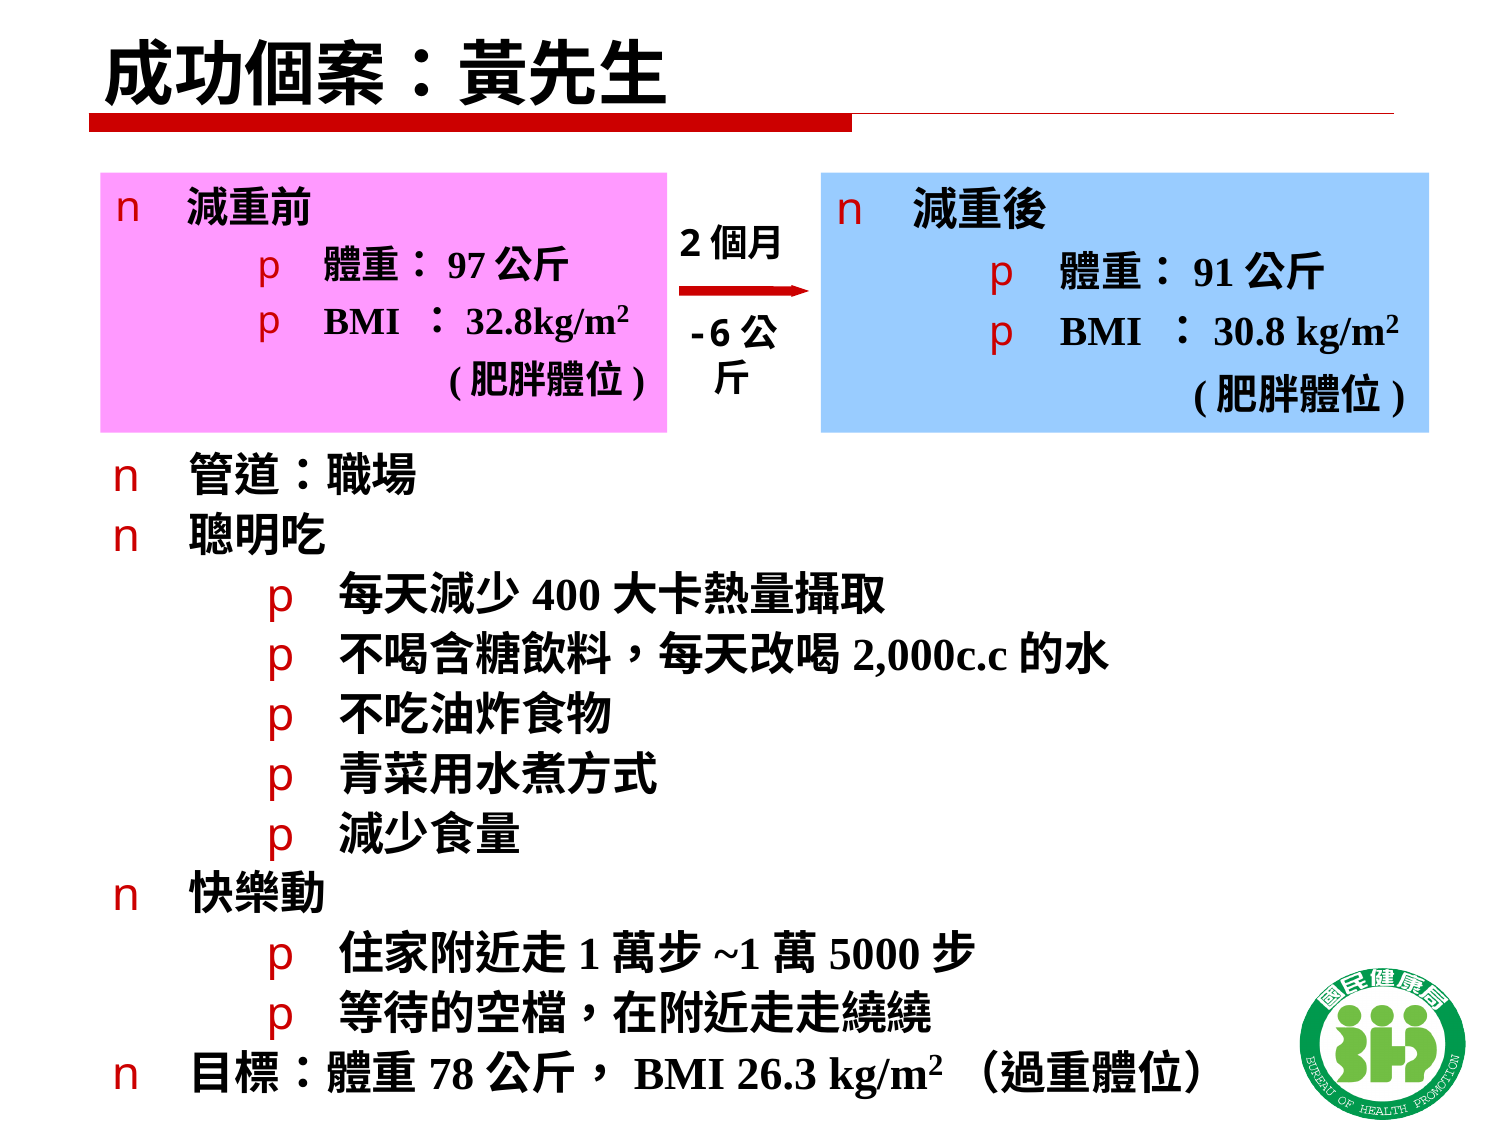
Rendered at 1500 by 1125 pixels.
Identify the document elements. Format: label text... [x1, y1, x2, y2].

text_box 管道：職場 聰明吃 每天減少400大卡熱量攝取 不喝含糖飲料，每天改喝2,000c.c的水 不吃油炸食物 青菜用水煮方式 減少食量 快樂動 住家附近走1萬步~1萬5000步 等待的空檔，在附近走走繞繞 目標：體重78公斤，BMI 26.3 kg/m2（過重體位） [97, 444, 1423, 1125]
title 成功個案：黃先生 [88, 19, 1402, 121]
text_box 2個月 -6公斤 [655, 211, 809, 407]
list 減重後 體重：91公斤 BMI ：30.8 kg/m2 (肥胖體位) [820, 172, 1430, 433]
list 減重前 體重：97公斤 BMI ：32.8kg/m2 (肥胖體位) [100, 172, 668, 433]
